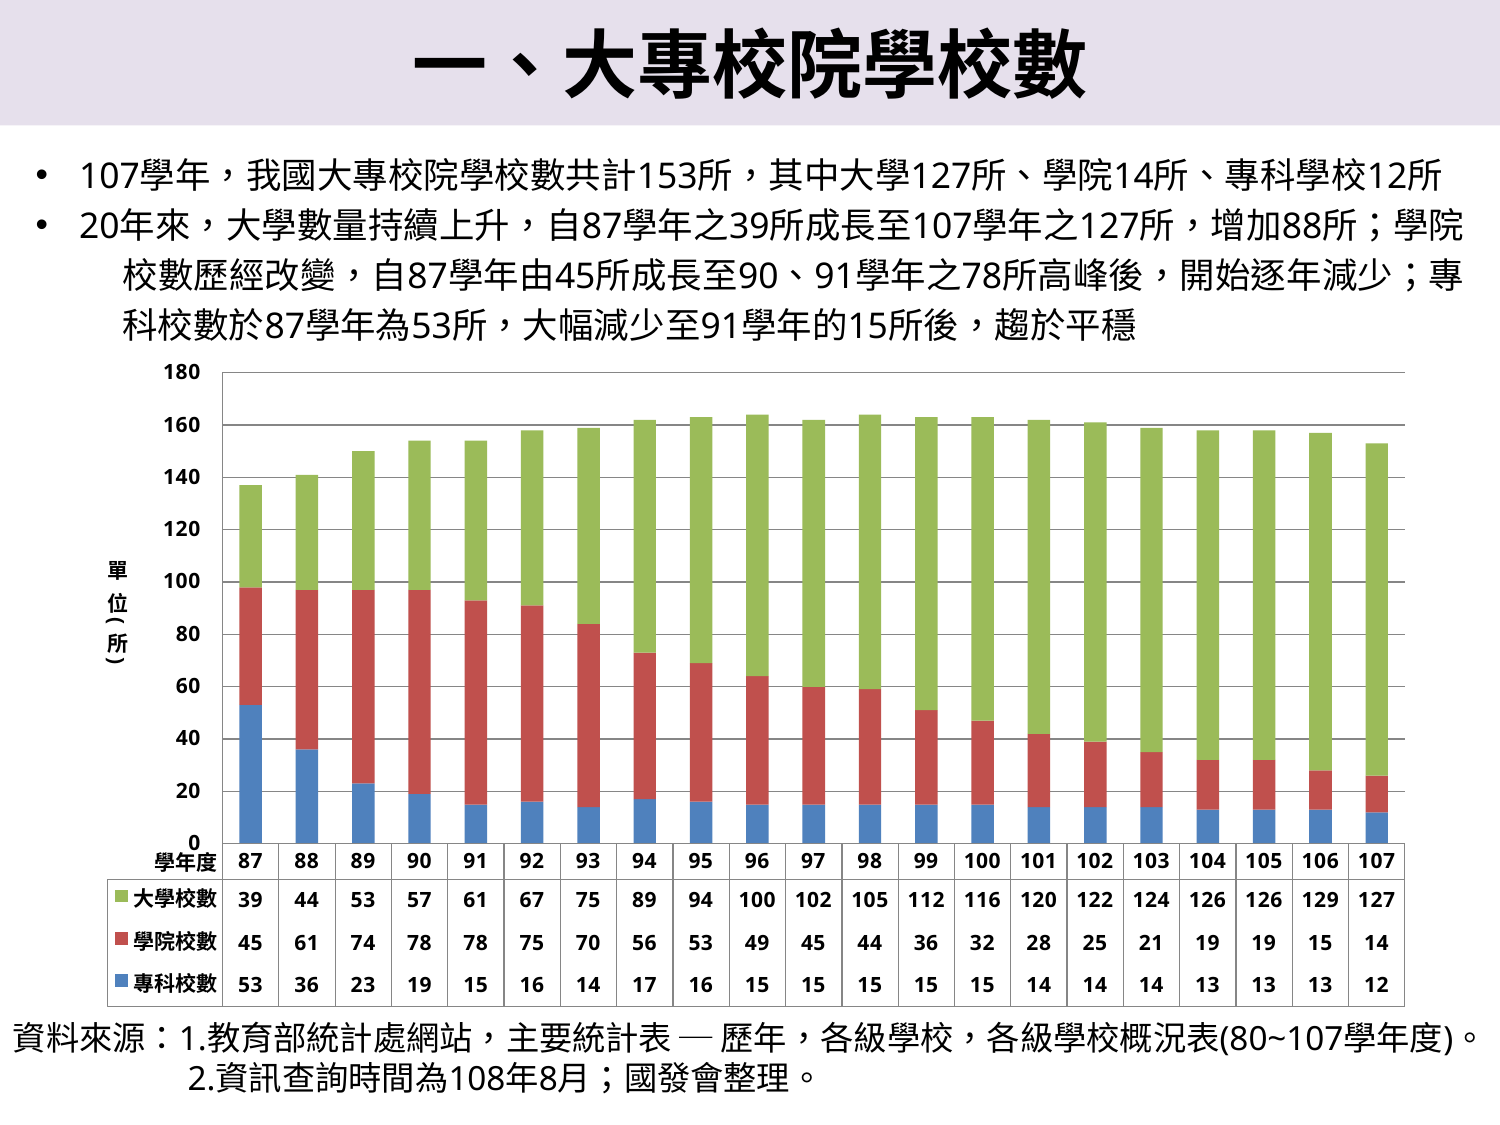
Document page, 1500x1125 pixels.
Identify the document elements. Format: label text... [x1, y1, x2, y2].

text_box 107學年，我國大專校院學校數共計153所，其中大學127所、學院14所、專科學校12所 20年來，大學數量持續上升，自87學年之39所成長至107學年之127所，增加88所；學院校數歷經改變，自87學年由45所成長至90、91學年之78所高峰後，開始逐年減少；專科校數於87學年為53所，大幅減少至91學年的15所後，趨於平穩 [20, 138, 1480, 410]
text_box 一、大專校院學校數 [0, 0, 1500, 126]
text_box 資料來源：1.教育部統計處網站，主要統計表 ─ 歷年，各級學校，各級學校概況表(80~107學年度)。 2.資訊查詢時間為108年8月；國發會整理。 [0, 1009, 1500, 1106]
picture [77, 349, 1424, 1021]
